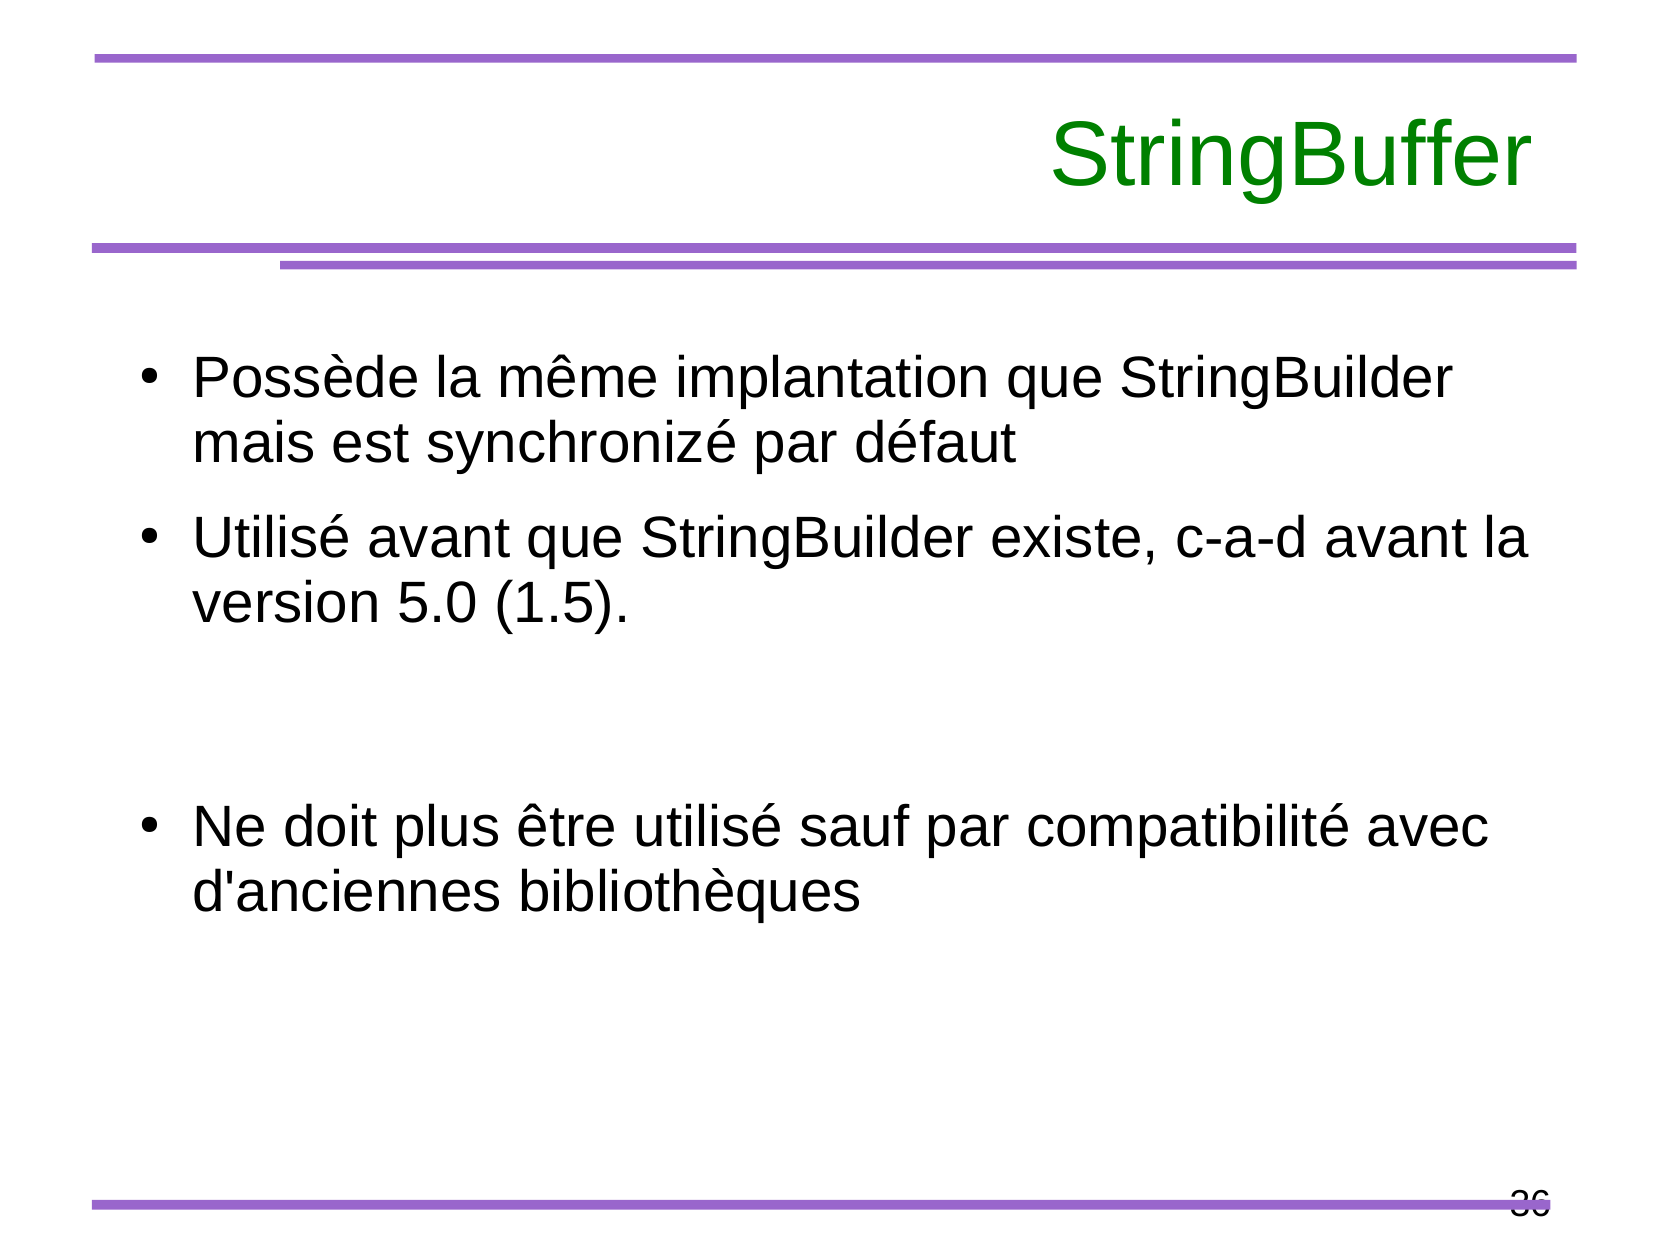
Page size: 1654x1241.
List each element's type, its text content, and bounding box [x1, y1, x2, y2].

list Possède la même implantation que StringBuilder mais est synchronizé par défaut Utilisé avant que StringBuilder existe, c-a-d avant la version 5.0 (1.5). Ne doit plus être utilisé sauf par compatibilité avec d'anciennes bibliothèques [121, 344, 1534, 1127]
title StringBuffer [121, 49, 1534, 257]
